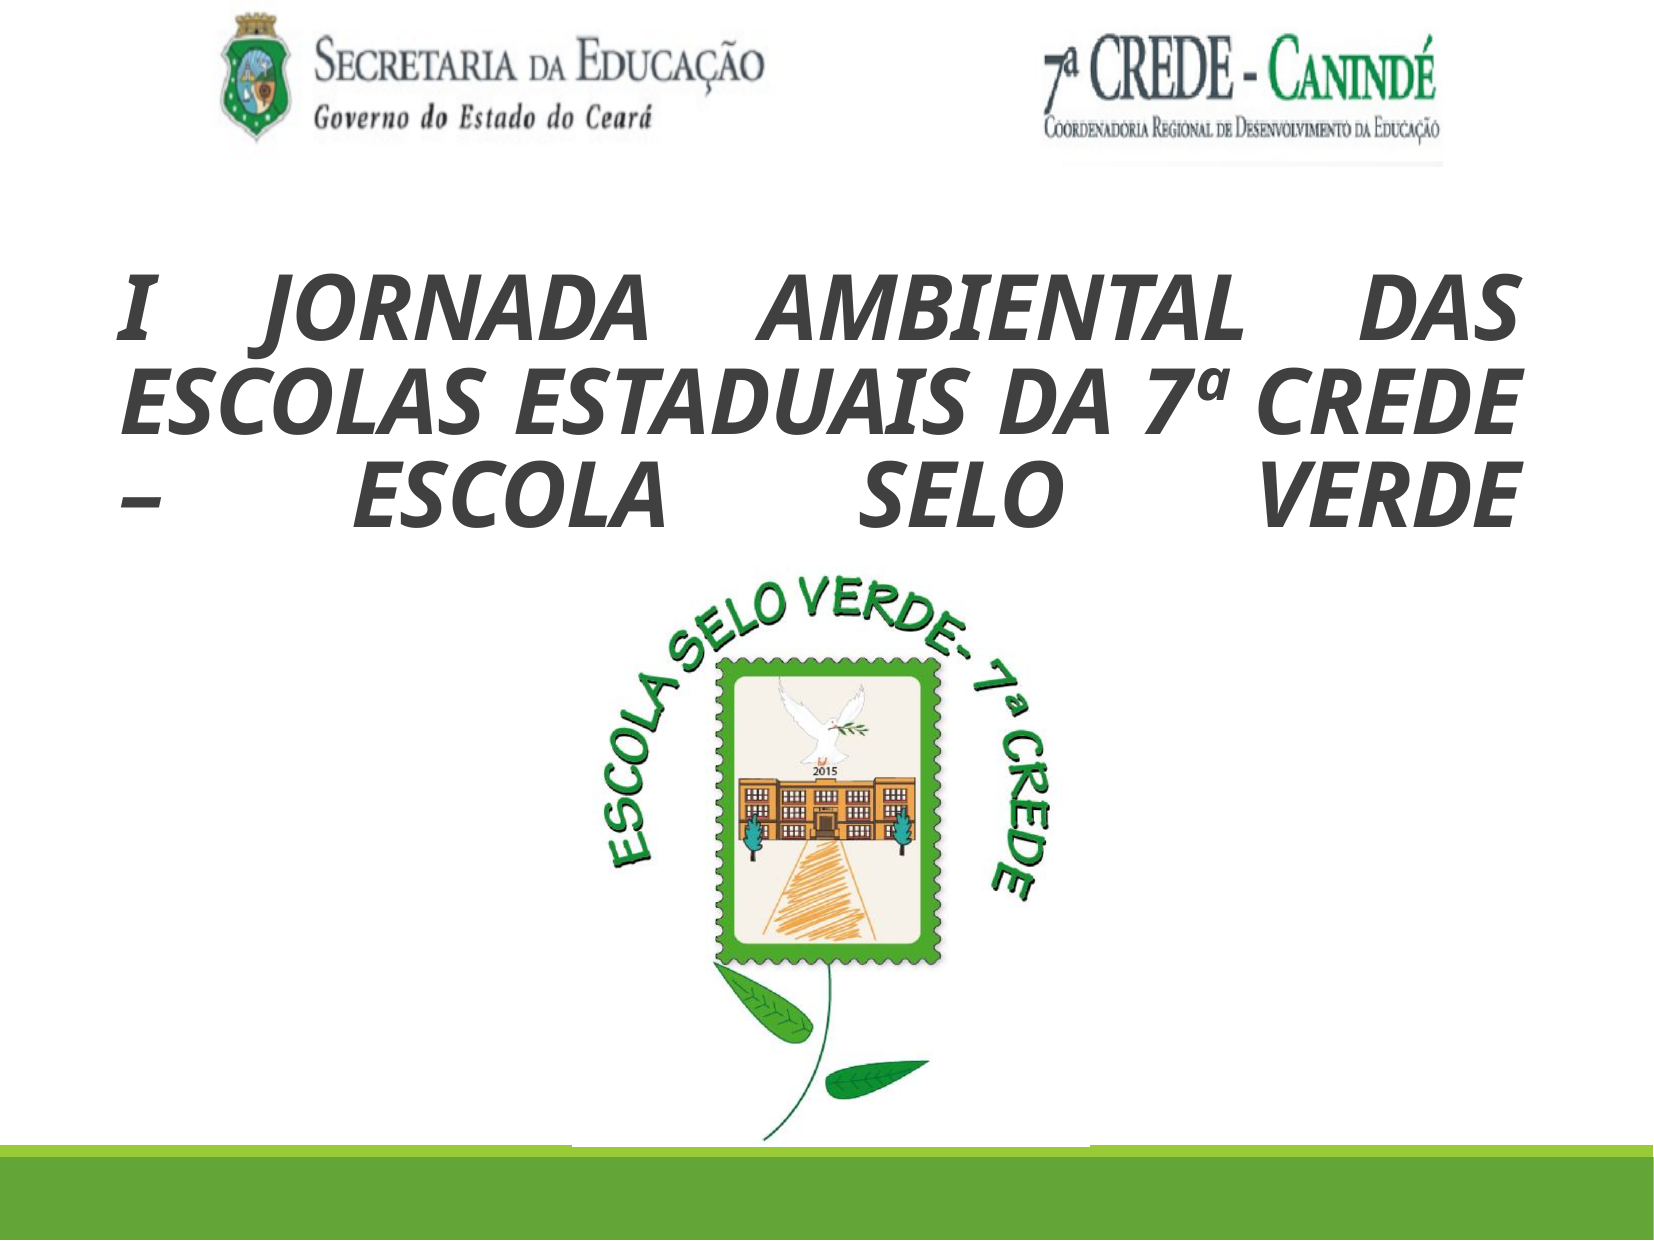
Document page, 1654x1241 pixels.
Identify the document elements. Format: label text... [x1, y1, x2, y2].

title I JORNADA AMBIENTAL DAS ESCOLAS ESTADUAIS DA 7ª CREDE – ESCOLA SELO VERDE [104, 213, 1558, 648]
picture [572, 563, 1090, 1147]
picture [211, 0, 1450, 167]
